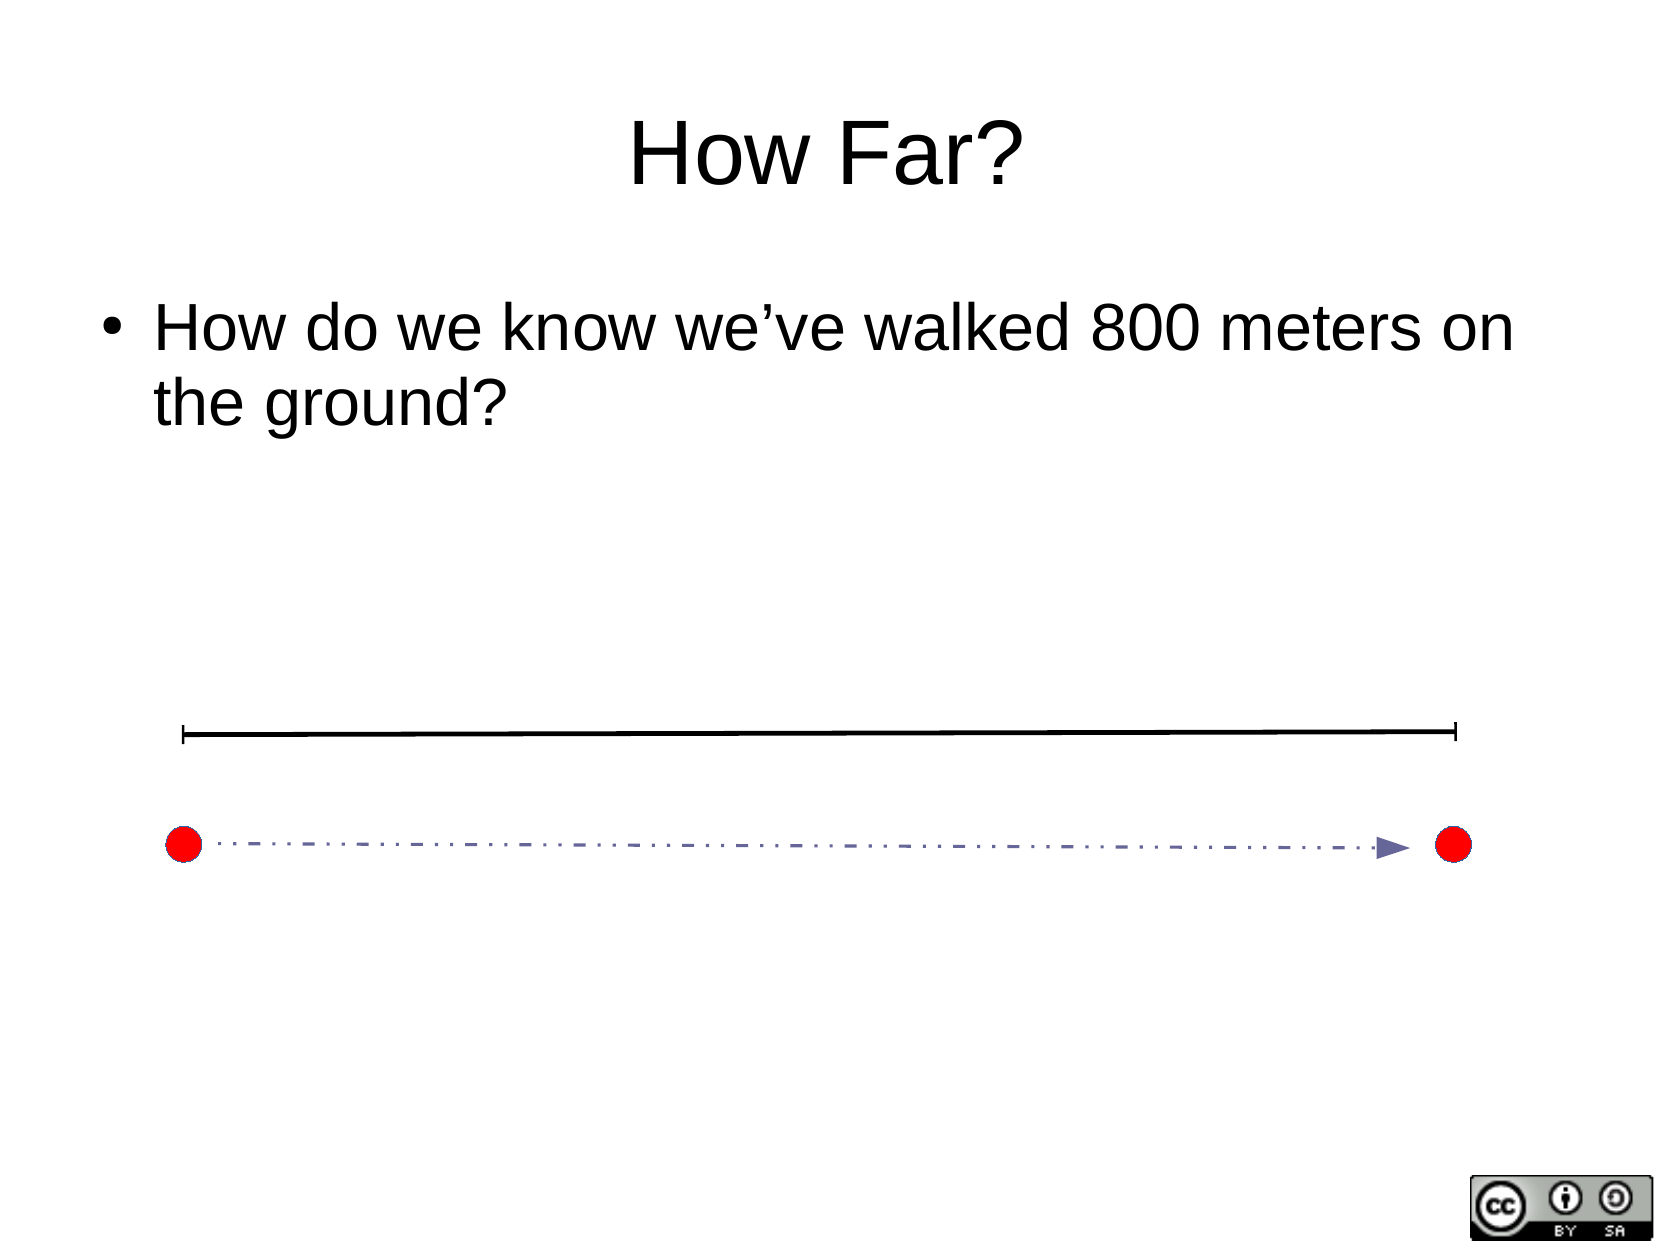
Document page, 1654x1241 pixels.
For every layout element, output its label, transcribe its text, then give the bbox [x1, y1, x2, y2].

list How do we know we’ve walked 800 meters on the ground? [82, 290, 1571, 483]
picture [1470, 1175, 1654, 1241]
title How Far? [82, 49, 1571, 257]
text_box [1435, 826, 1472, 863]
text_box [165, 826, 202, 863]
